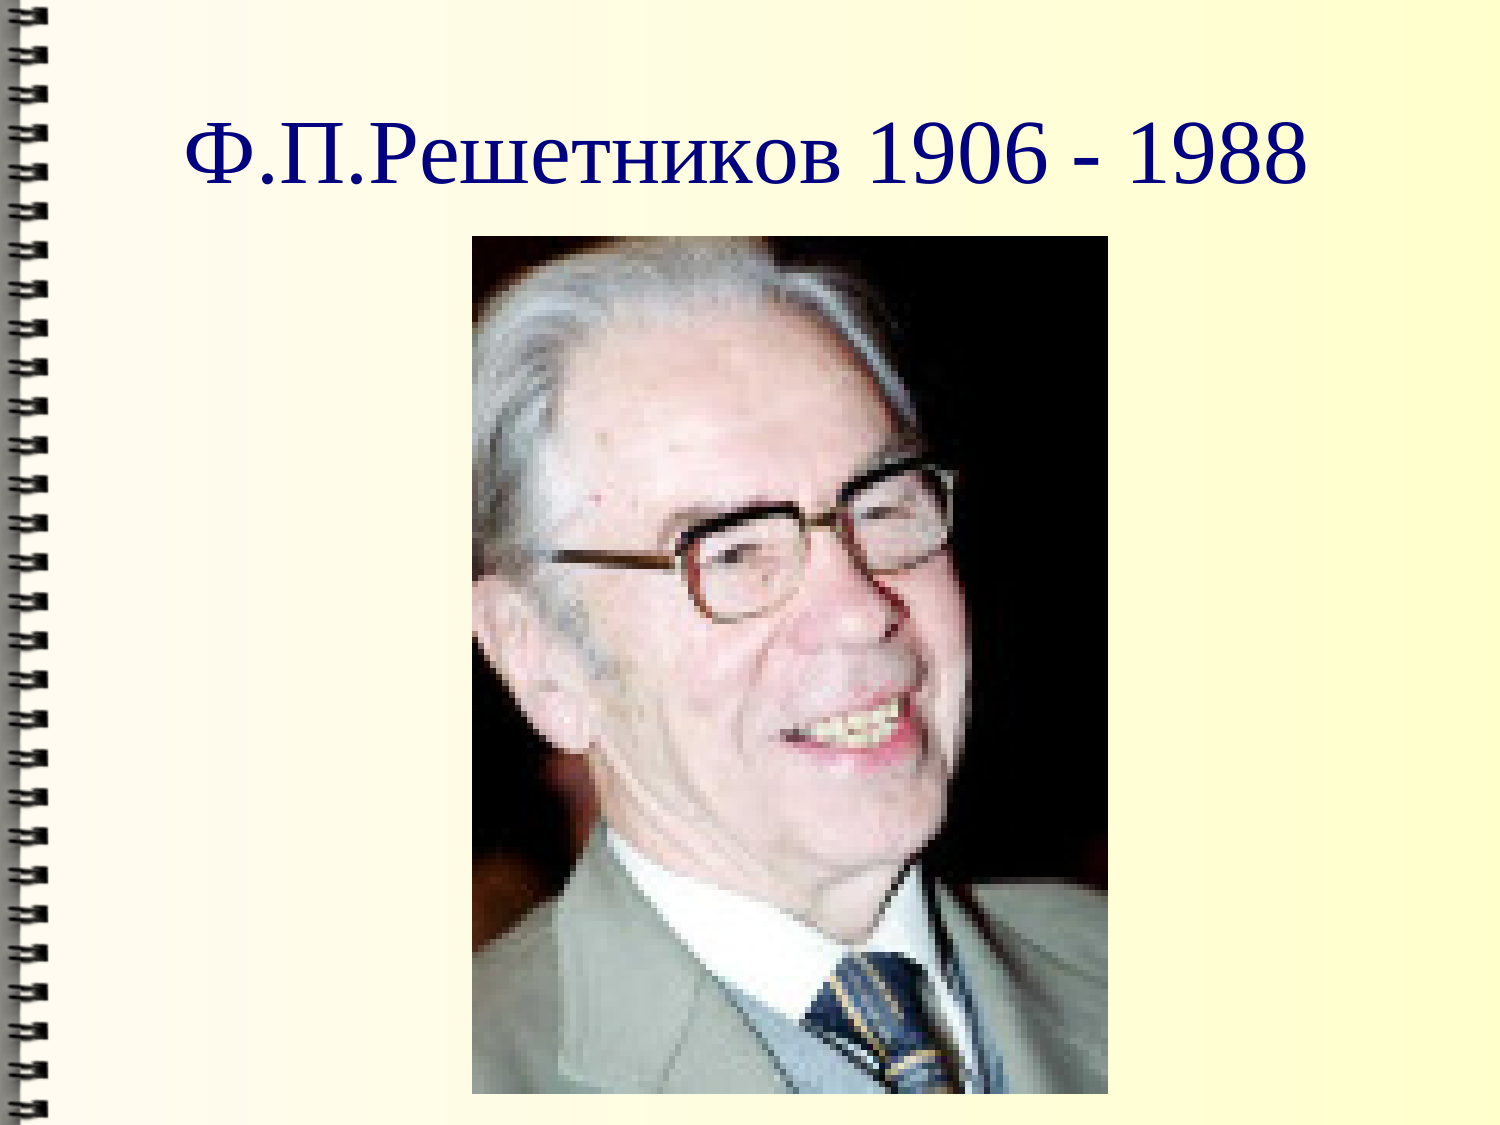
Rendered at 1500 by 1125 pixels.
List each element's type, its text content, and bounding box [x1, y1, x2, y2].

picture [0, 0, 69, 1125]
title Ф.П.Решетников 1906 - 1988 [106, 59, 1388, 247]
picture [472, 247, 1108, 1095]
